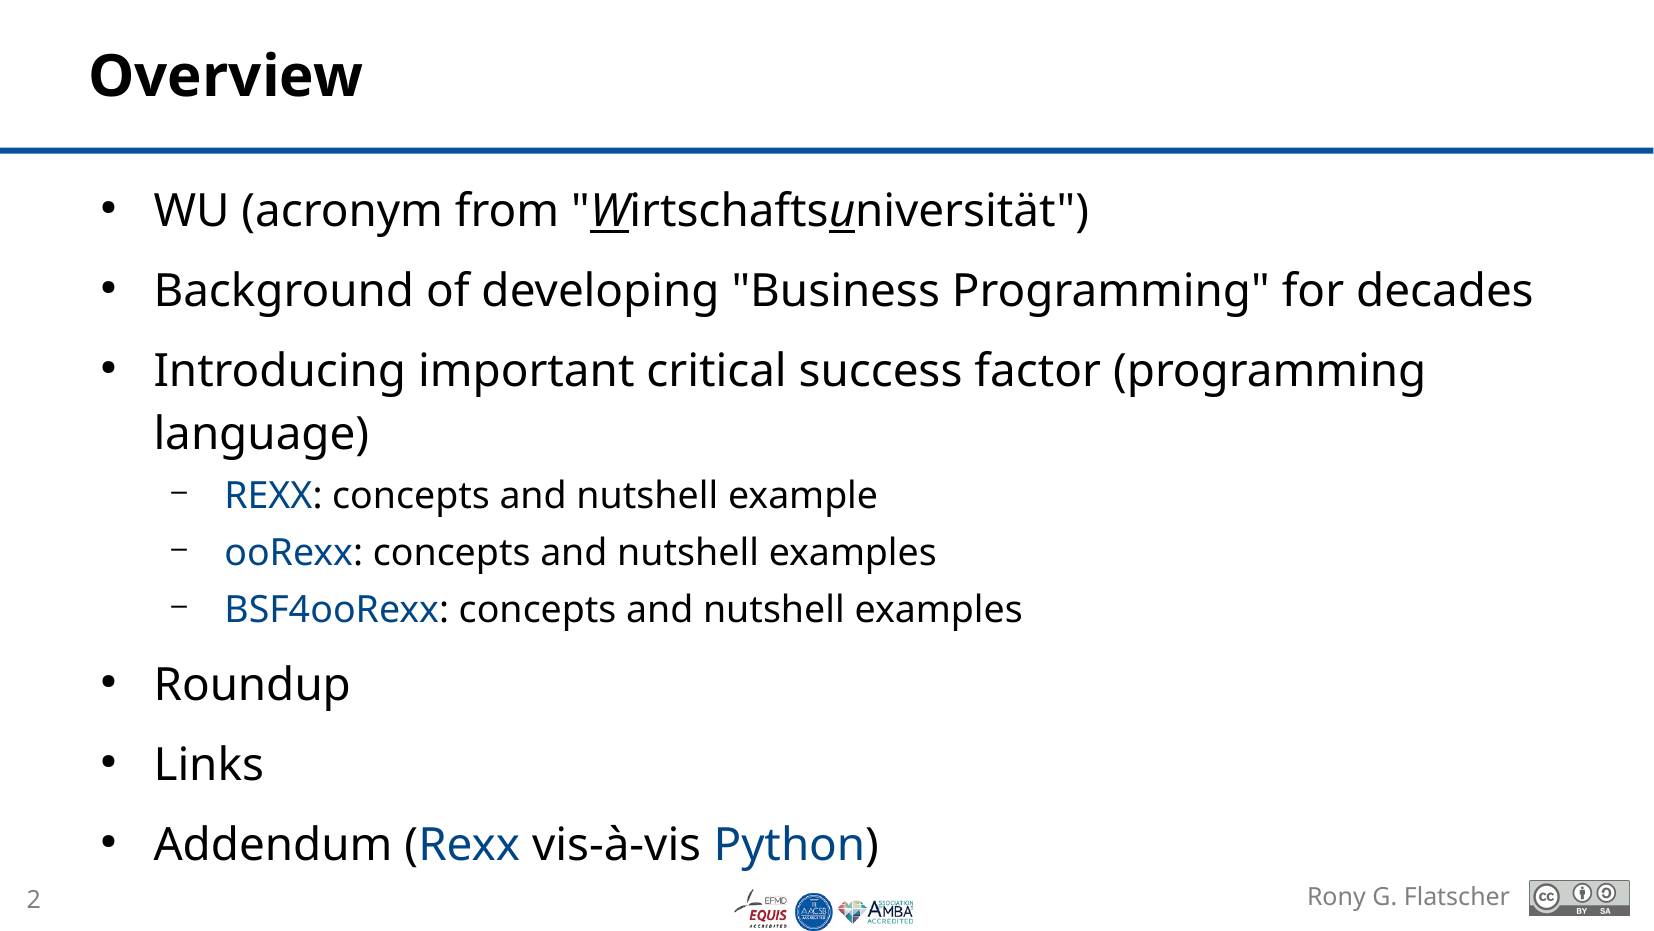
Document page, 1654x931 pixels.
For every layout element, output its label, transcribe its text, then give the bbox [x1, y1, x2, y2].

list WU (acronym from "Wirtschaftsuniversität") Background of developing "Business Programming" for decades Introducing important critical success factor (programming language) REXX: concepts and nutshell example ooRexx: concepts and nutshell examples BSF4ooRexx: concepts and nutshell examples Roundup Links Addendum (Rexx vis-à-vis Python) [82, 177, 1579, 857]
title Overview [29, 0, 1654, 148]
picture [734, 889, 913, 931]
